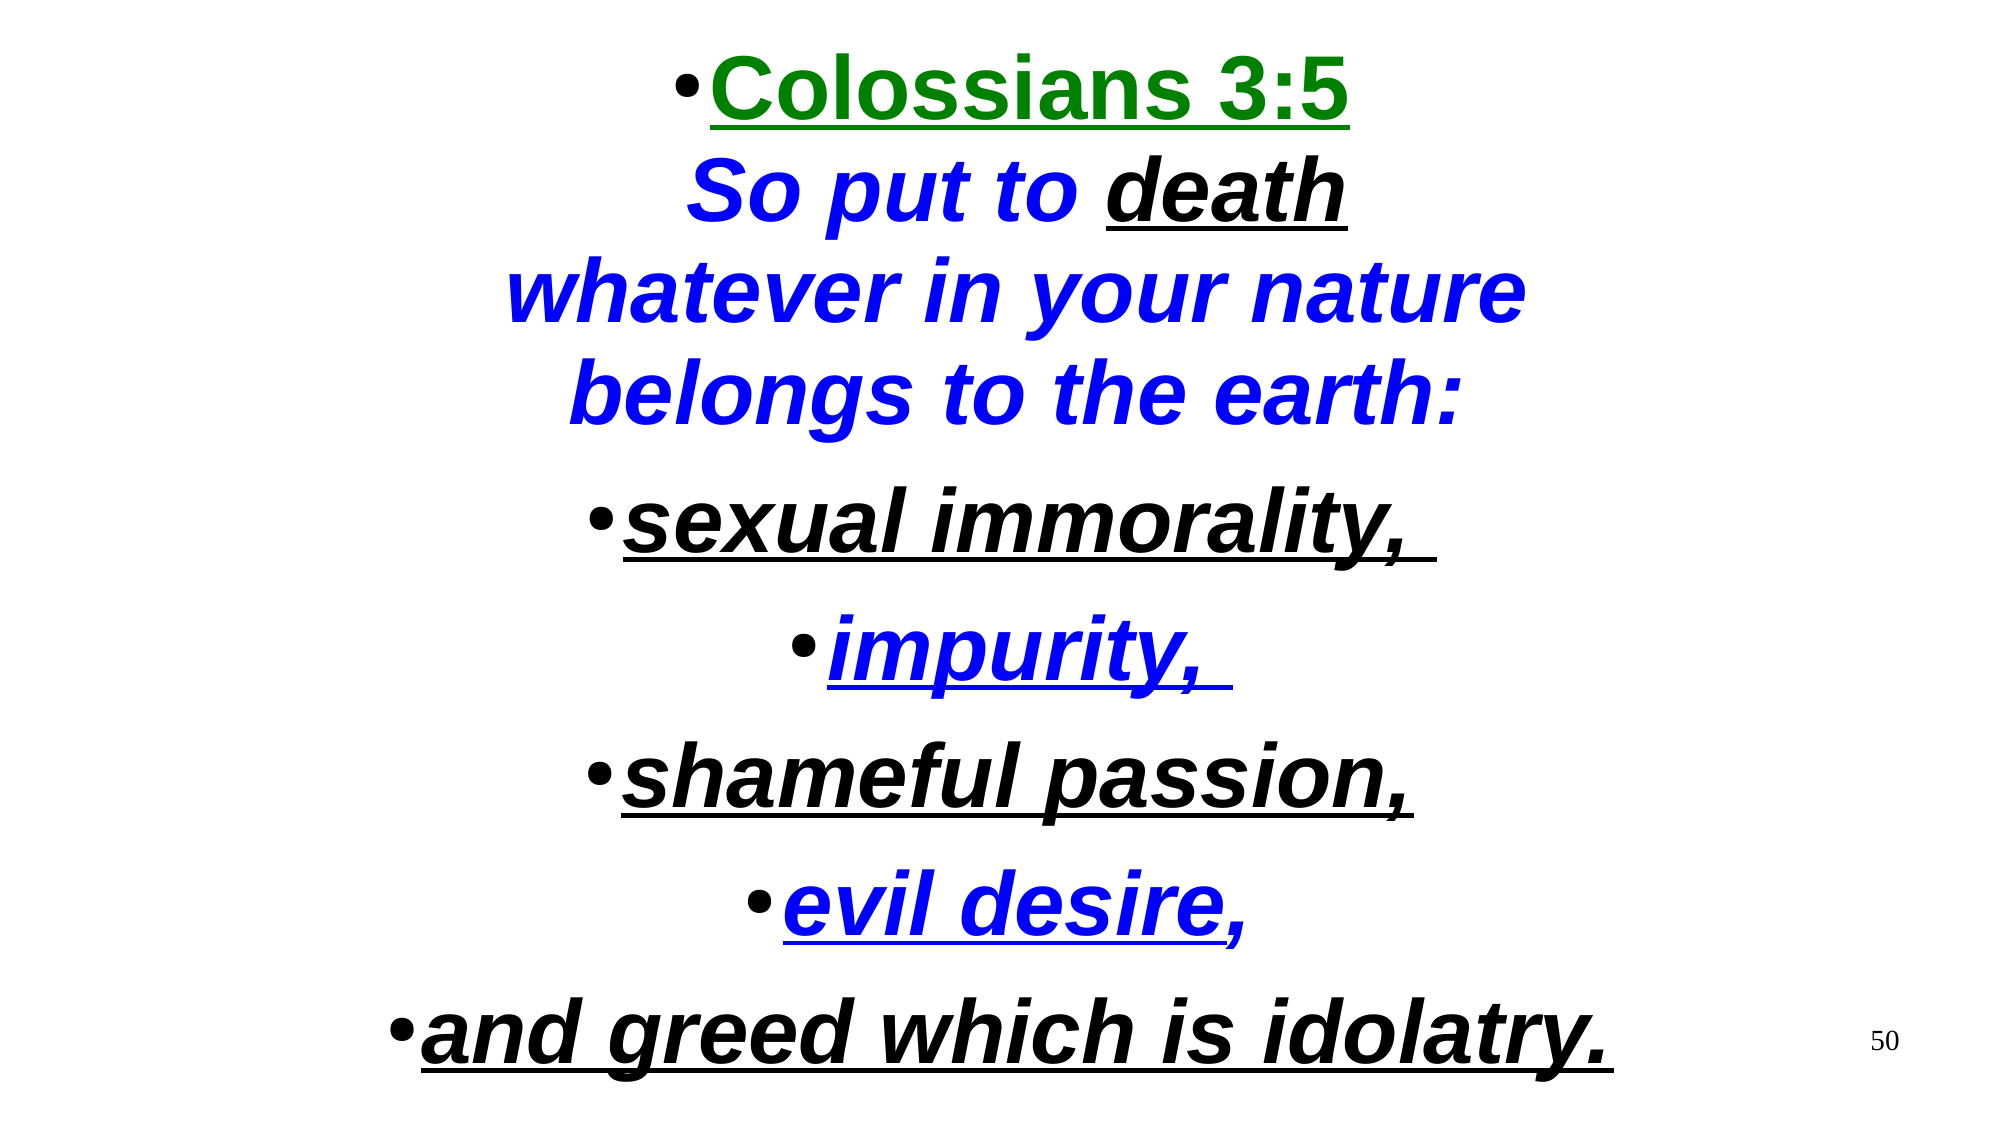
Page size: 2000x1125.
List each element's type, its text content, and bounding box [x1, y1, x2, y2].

list Colossians 3:5 So put to death whatever in your nature belongs to the earth: sexual immorality, impurity, shameful passion, evil desire, and greed which is idolatry. [37, 37, 1988, 1088]
